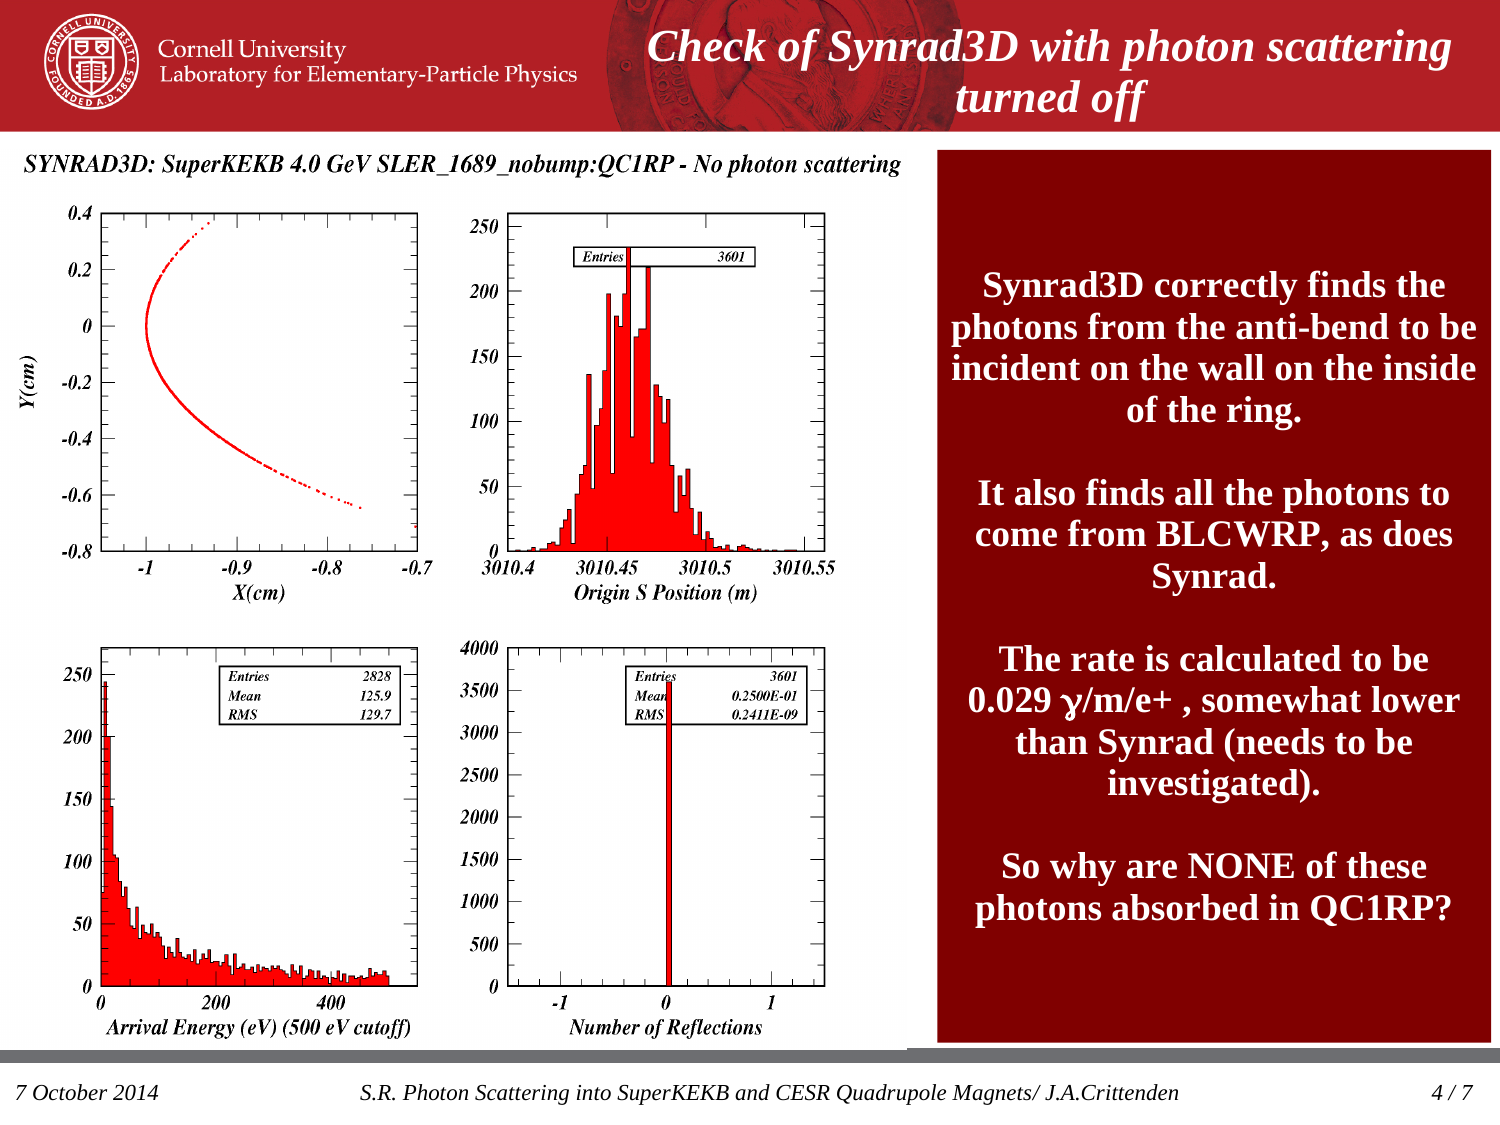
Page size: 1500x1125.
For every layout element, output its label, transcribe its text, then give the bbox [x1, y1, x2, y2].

picture [0, 149, 907, 1051]
picture [0, 0, 1500, 132]
text_box Synrad3D correctly finds the photons from the anti-bend to be incident on the wall on the inside of the ring. It also finds all the photons to come from BLCWRP, as does Synrad. The rate is calculated to be 0.029 g/m/e+ , somewhat lower than Synrad (needs to be investigated). So why are NONE of these photons absorbed in QC1RP? [937, 149, 1492, 1043]
title Check of Synrad3D with photon scattering turned off [600, 7, 1500, 136]
